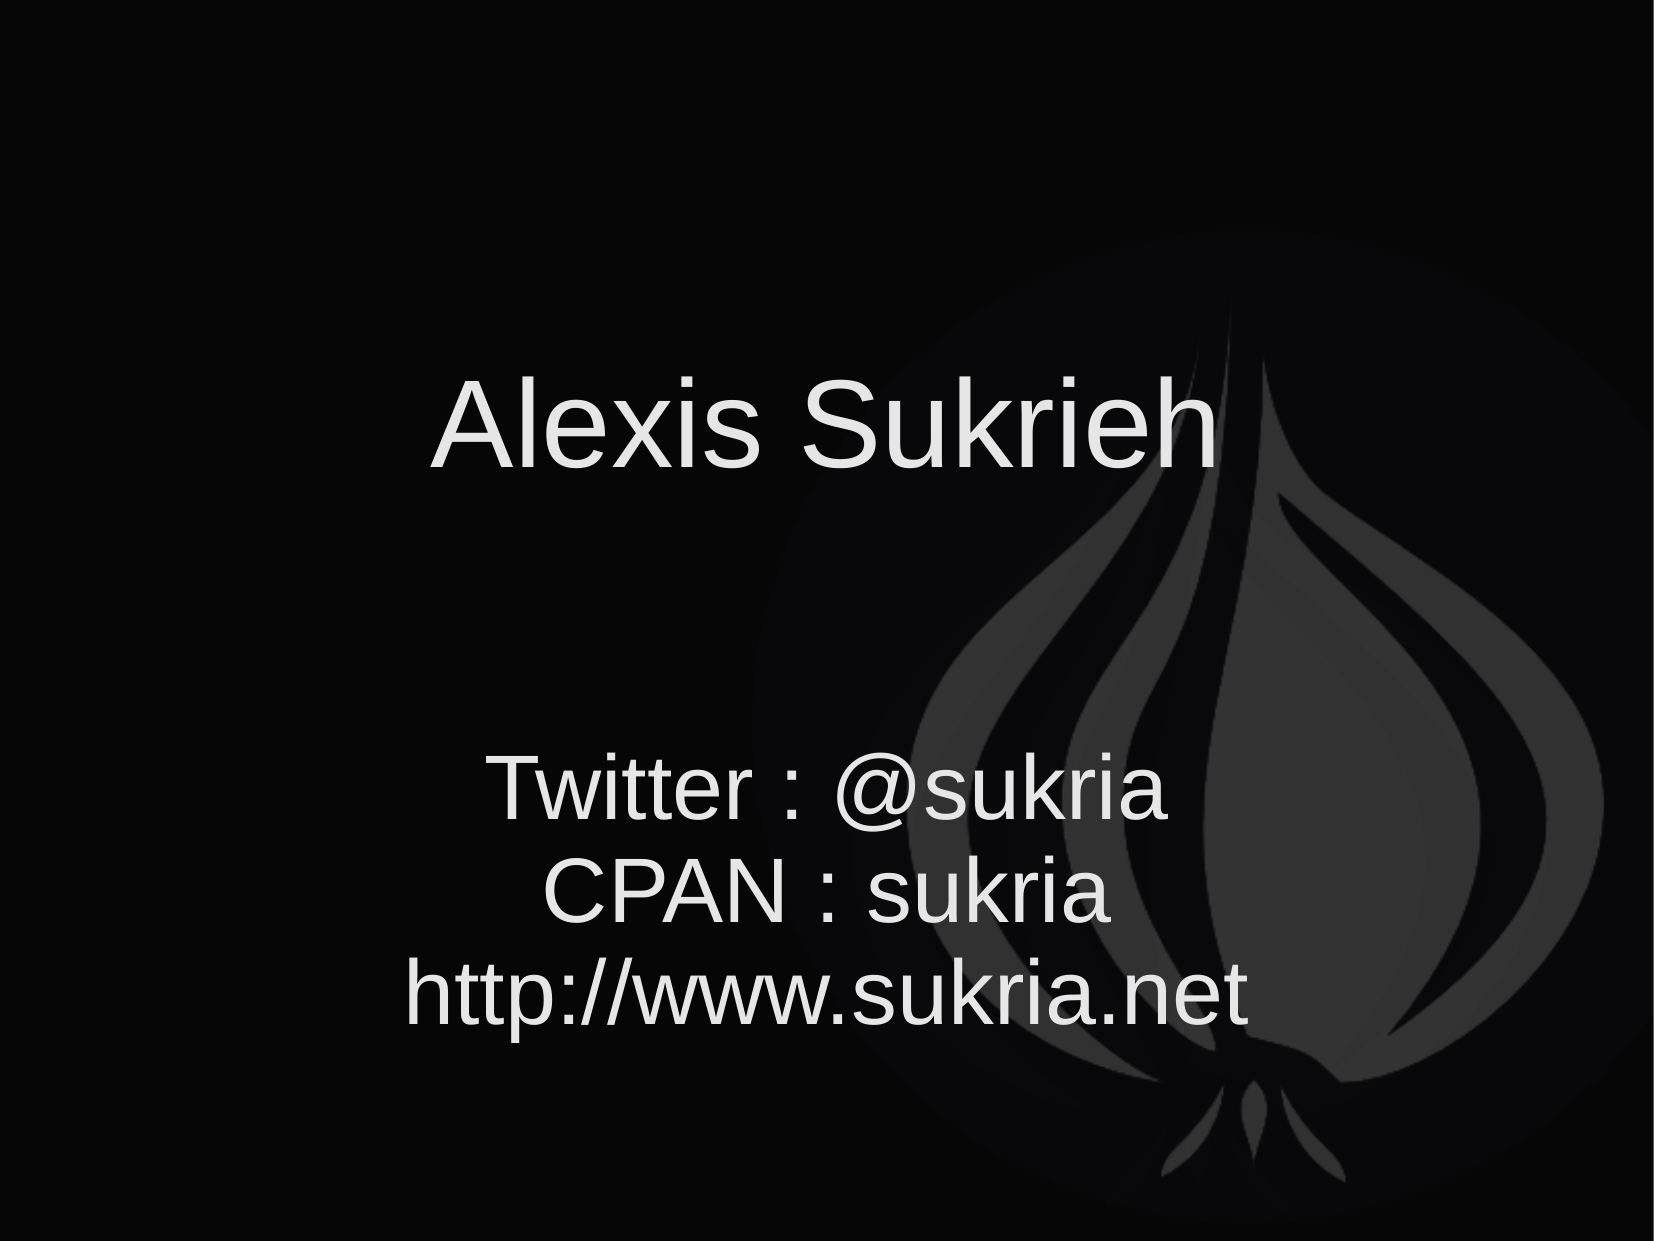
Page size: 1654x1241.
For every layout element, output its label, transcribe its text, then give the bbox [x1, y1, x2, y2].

subtitle Alexis Sukrieh Twitter : @sukria CPAN : sukria http://www.sukria.net [82, 290, 1571, 1109]
picture [0, 0, 1654, 1241]
